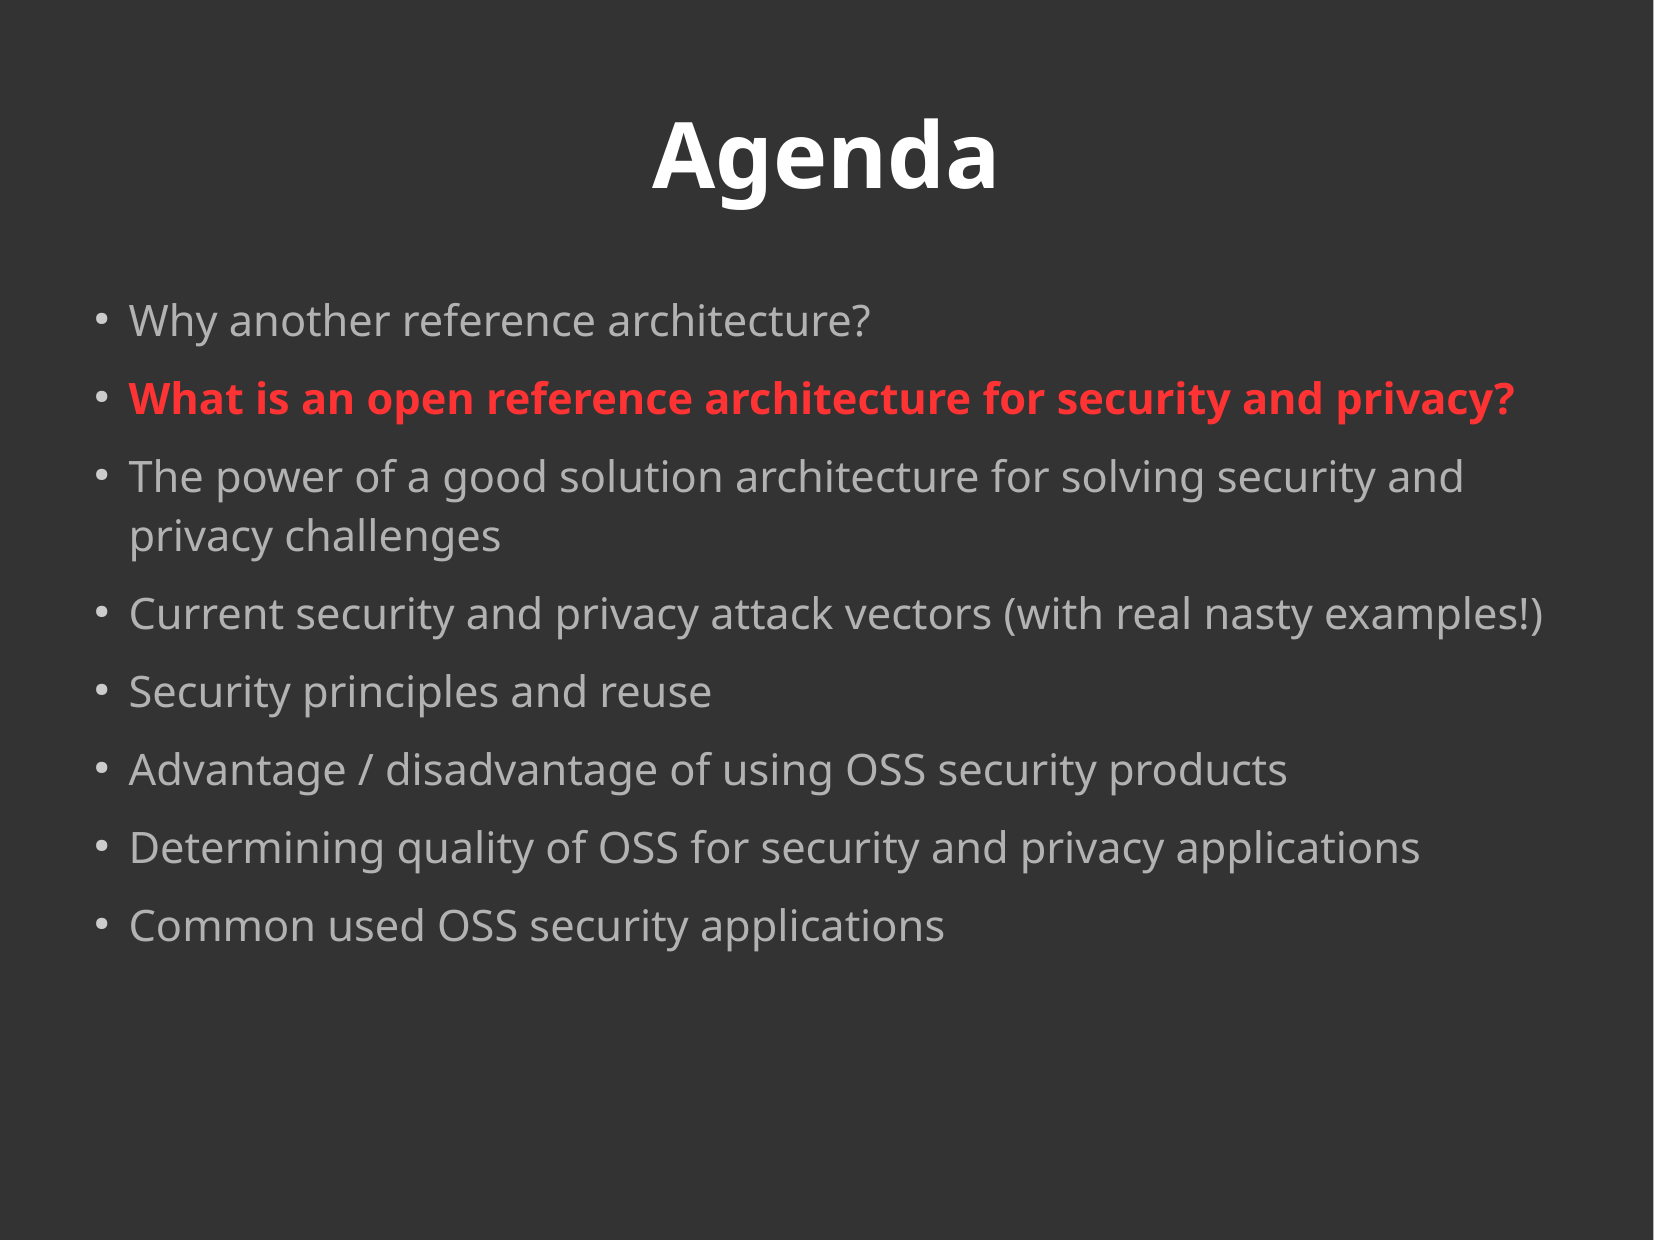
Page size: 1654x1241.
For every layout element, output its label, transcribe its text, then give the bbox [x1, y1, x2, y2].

title Agenda [82, 49, 1571, 257]
list Why another reference architecture? What is an open reference architecture for security and privacy? The power of a good solution architecture for solving security and privacy challenges Current security and privacy attack vectors (with real nasty examples!) Security principles and reuse Advantage / disadvantage of using OSS security products Determining quality of OSS for security and privacy applications Common used OSS security applications [82, 290, 1571, 1010]
